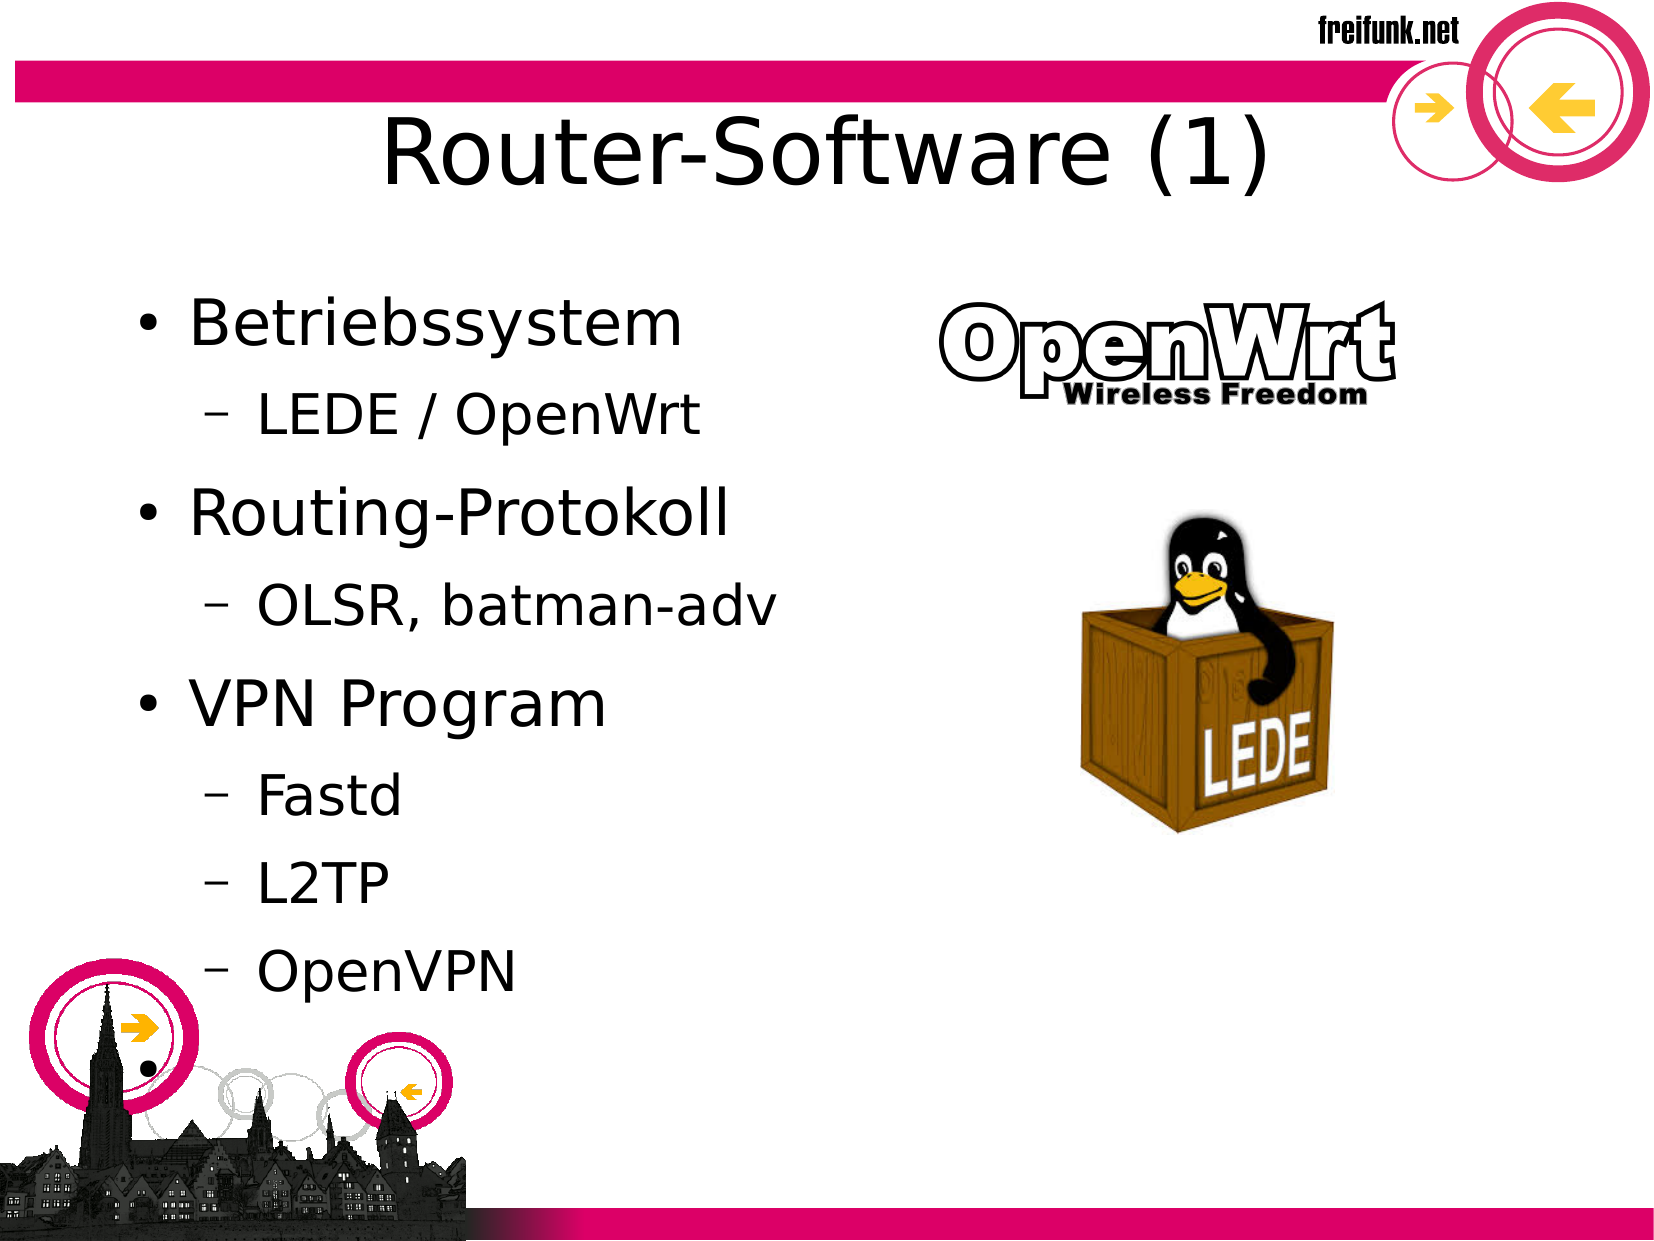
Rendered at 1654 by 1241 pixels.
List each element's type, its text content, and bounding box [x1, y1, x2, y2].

list Betriebssystem LEDE / OpenWrt Routing-Protokoll OLSR, batman-adv VPN Program Fastd L2TP OpenVPN [120, 285, 856, 1006]
title Router-Software (1) [82, 49, 1571, 257]
picture [939, 300, 1396, 406]
picture [1080, 509, 1336, 835]
